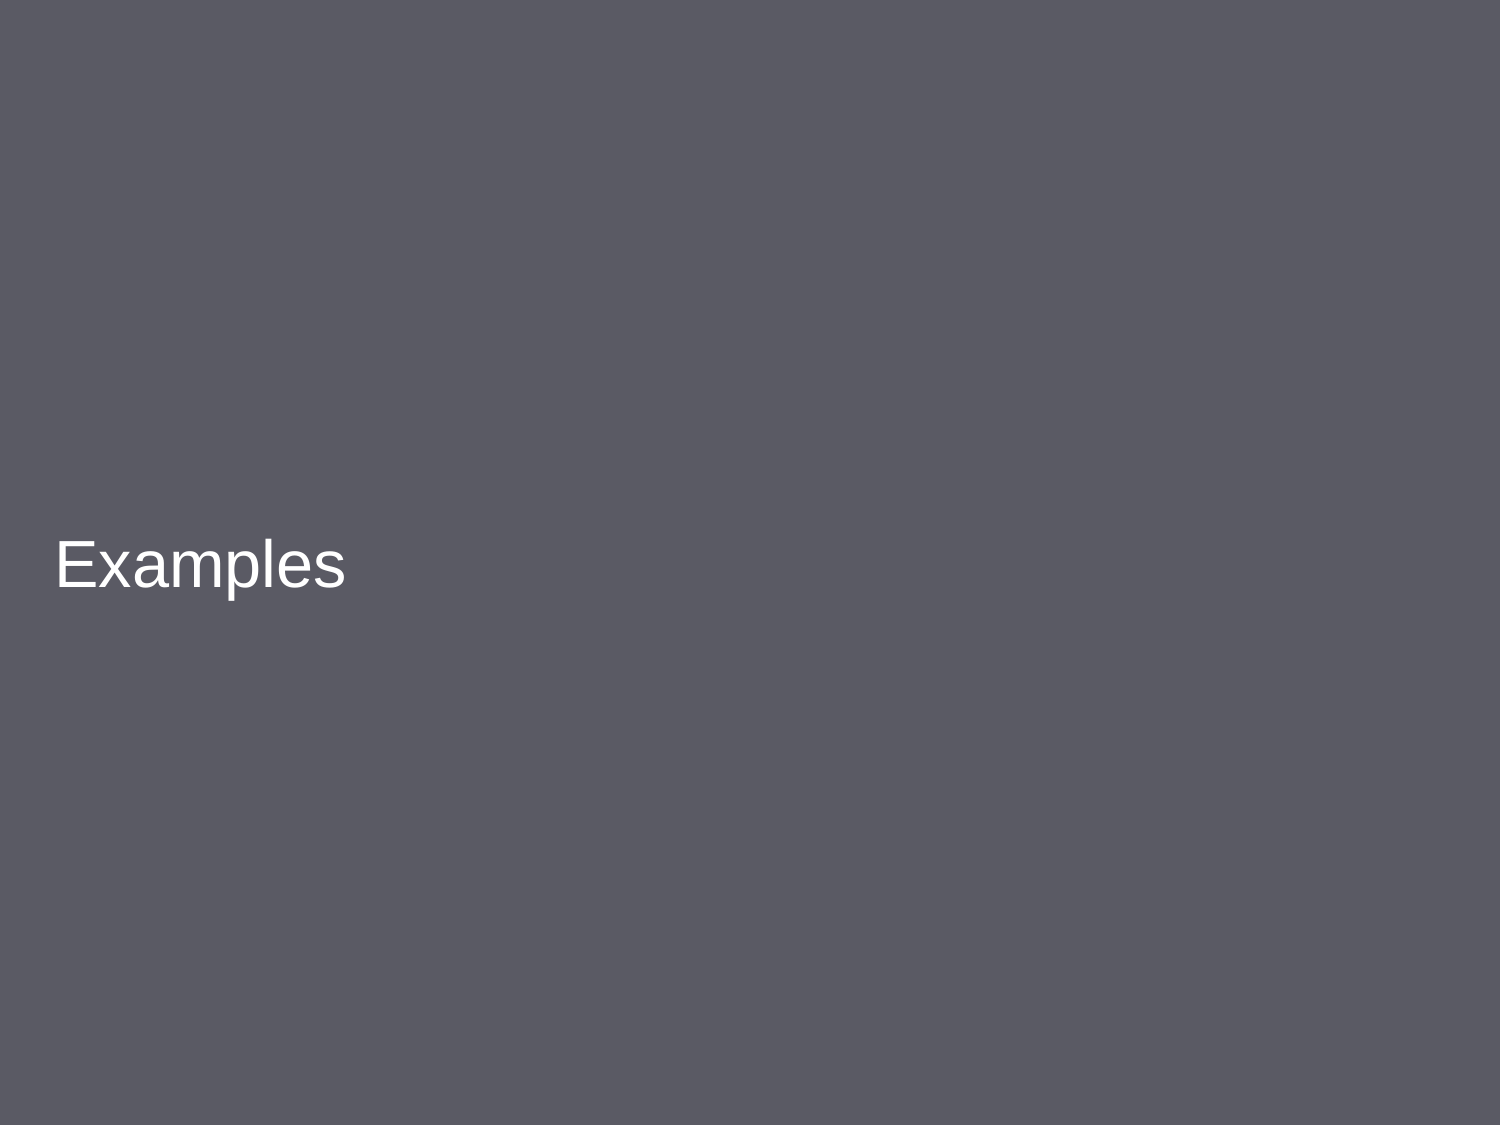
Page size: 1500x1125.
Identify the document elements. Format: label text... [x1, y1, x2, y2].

title Examples [54, 468, 1405, 656]
